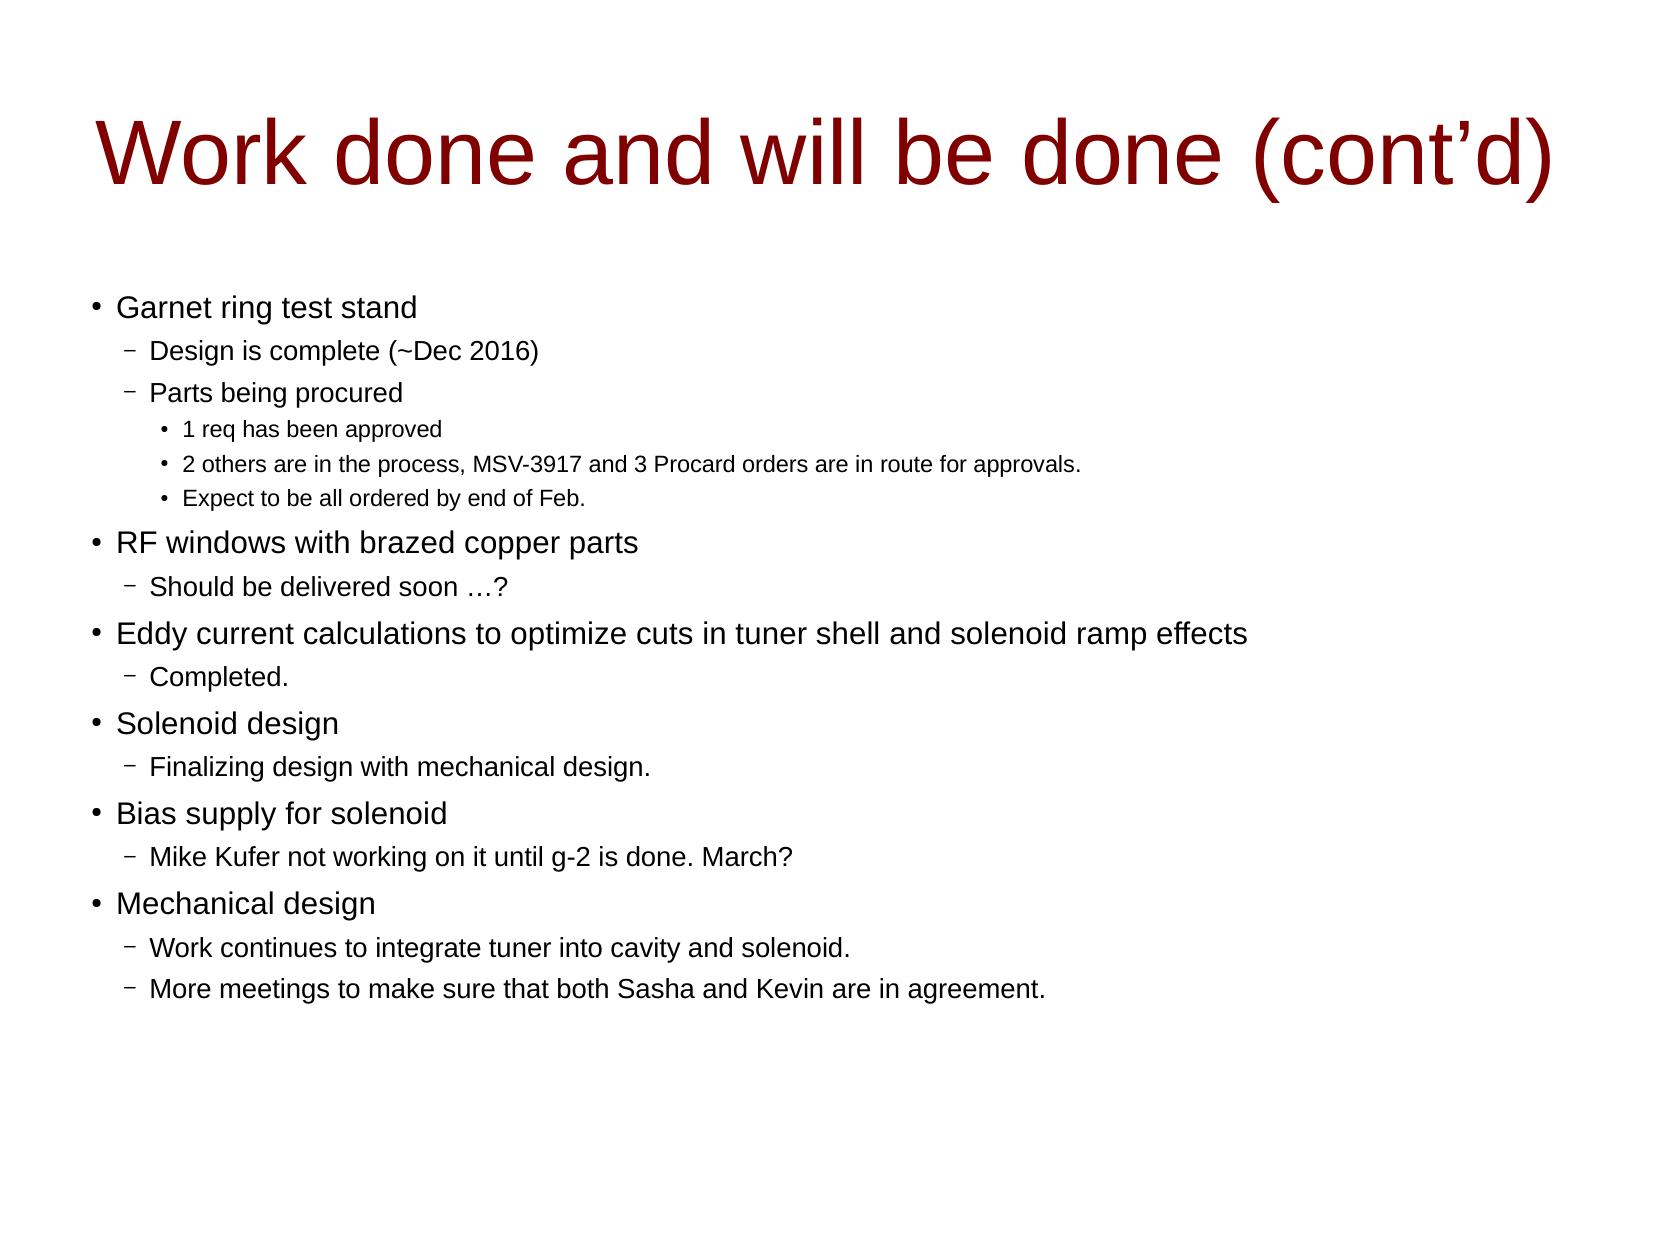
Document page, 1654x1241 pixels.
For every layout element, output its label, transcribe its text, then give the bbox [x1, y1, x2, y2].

title Work done and will be done (cont’d) [82, 49, 1571, 257]
list Garnet ring test stand Design is complete (~Dec 2016) Parts being procured 1 req has been approved 2 others are in the process, MSV-3917 and 3 Procard orders are in route for approvals. Expect to be all ordered by end of Feb. RF windows with brazed copper parts Should be delivered soon …? Eddy current calculations to optimize cuts in tuner shell and solenoid ramp effects Completed. Solenoid design Finalizing design with mechanical design. Bias supply for solenoid Mike Kufer not working on it until g-2 is done. March? Mechanical design Work continues to integrate tuner into cavity and solenoid. More meetings to make sure that both Sasha and Kevin are in agreement. [82, 290, 1571, 1010]
